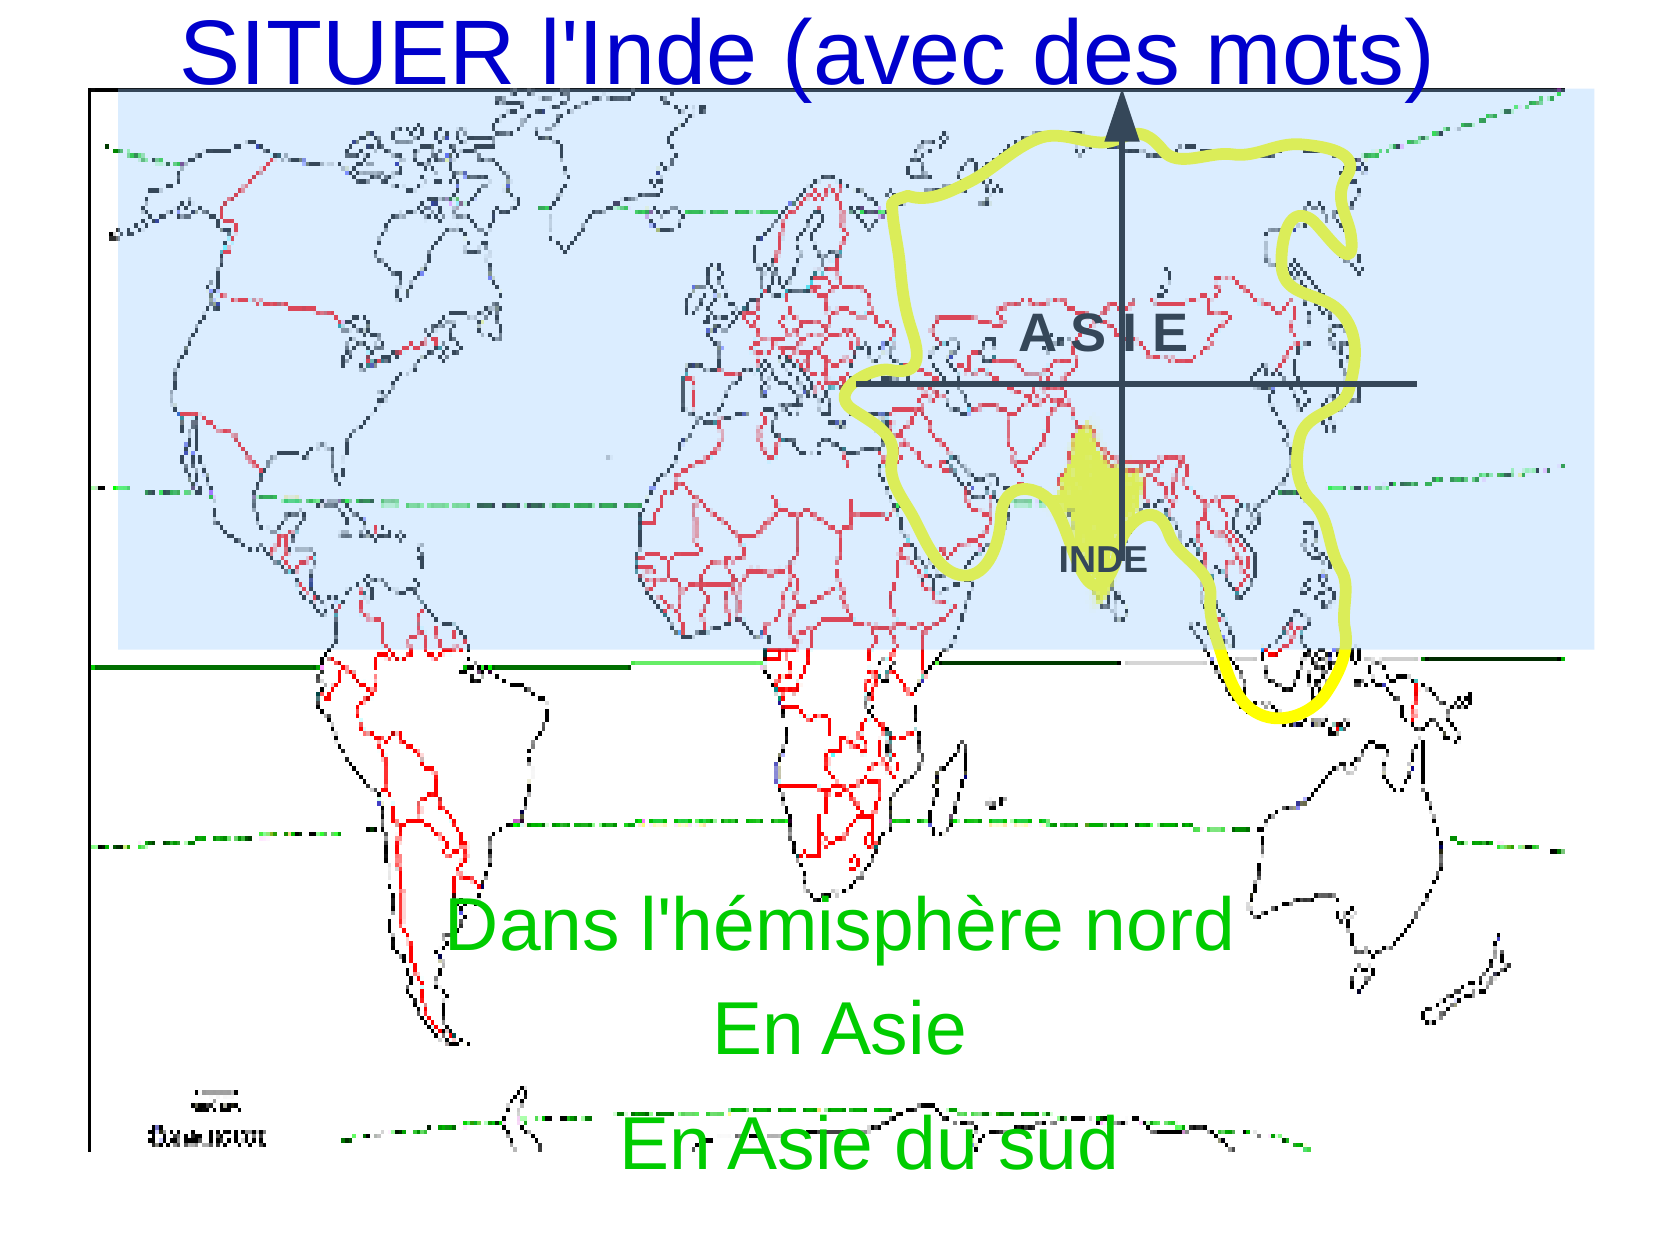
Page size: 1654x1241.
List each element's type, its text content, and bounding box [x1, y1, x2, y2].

title En Asie du sud [135, 1101, 1625, 1241]
picture [1227, 650, 1338, 712]
text_box [118, 88, 1595, 650]
title Dans l'hémisphère nord [106, 870, 1595, 974]
title SITUER l'Inde (avec des mots) [76, 1, 1565, 207]
picture [88, 207, 1565, 1152]
title En Asie [106, 974, 1595, 1167]
